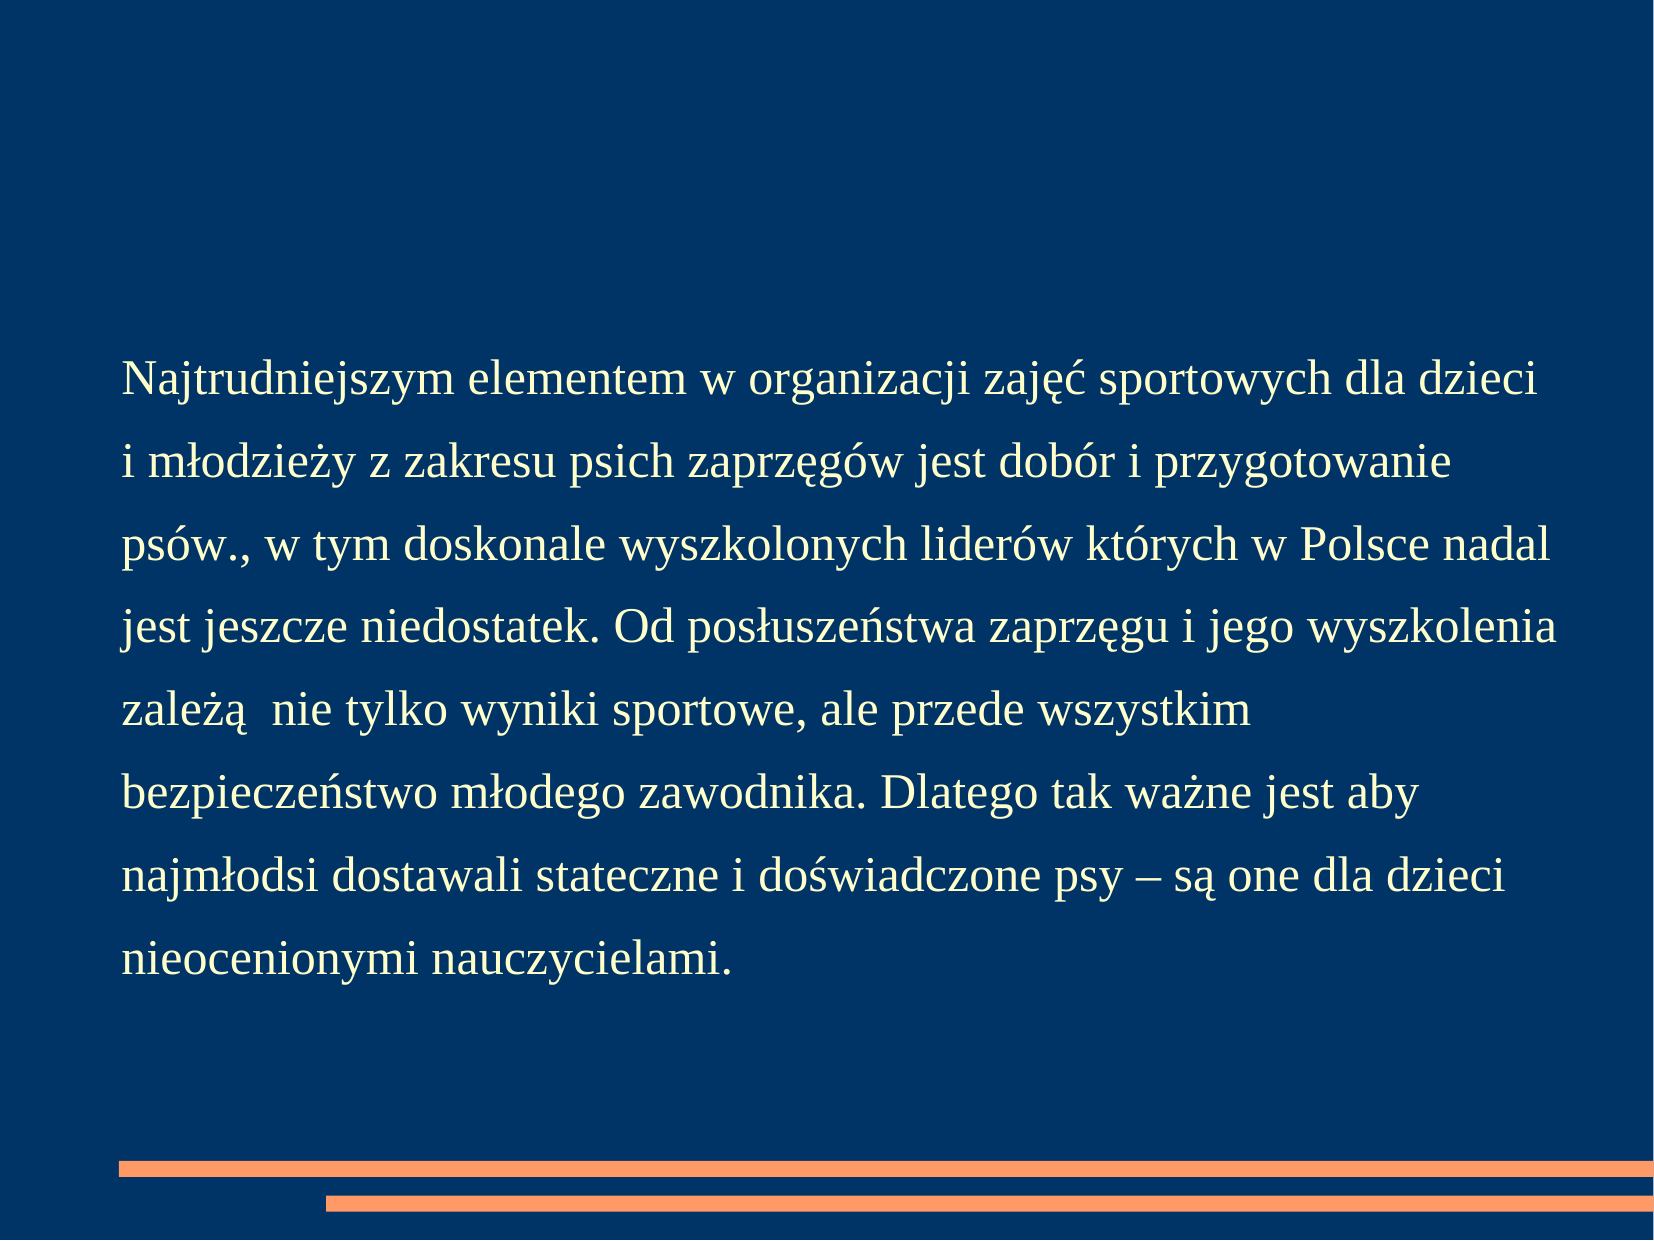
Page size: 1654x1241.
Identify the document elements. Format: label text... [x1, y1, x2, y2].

list Najtrudniejszym elementem w organizacji zajęć sportowych dla dzieci i młodzieży z zakresu psich zaprzęgów jest dobór i przygotowanie psów., w tym doskonale wyszkolonych liderów których w Polsce nadal jest jeszcze niedostatek. Od posłuszeństwa zaprzęgu i jego wyszkolenia zależą nie tylko wyniki sportowe, ale przede wszystkim bezpieczeństwo młodego zawodnika. Dlatego tak ważne jest aby najmłodsi dostawali stateczne i doświadczone psy – są one dla dzieci nieocenionymi nauczycielami. [121, 322, 1561, 1132]
